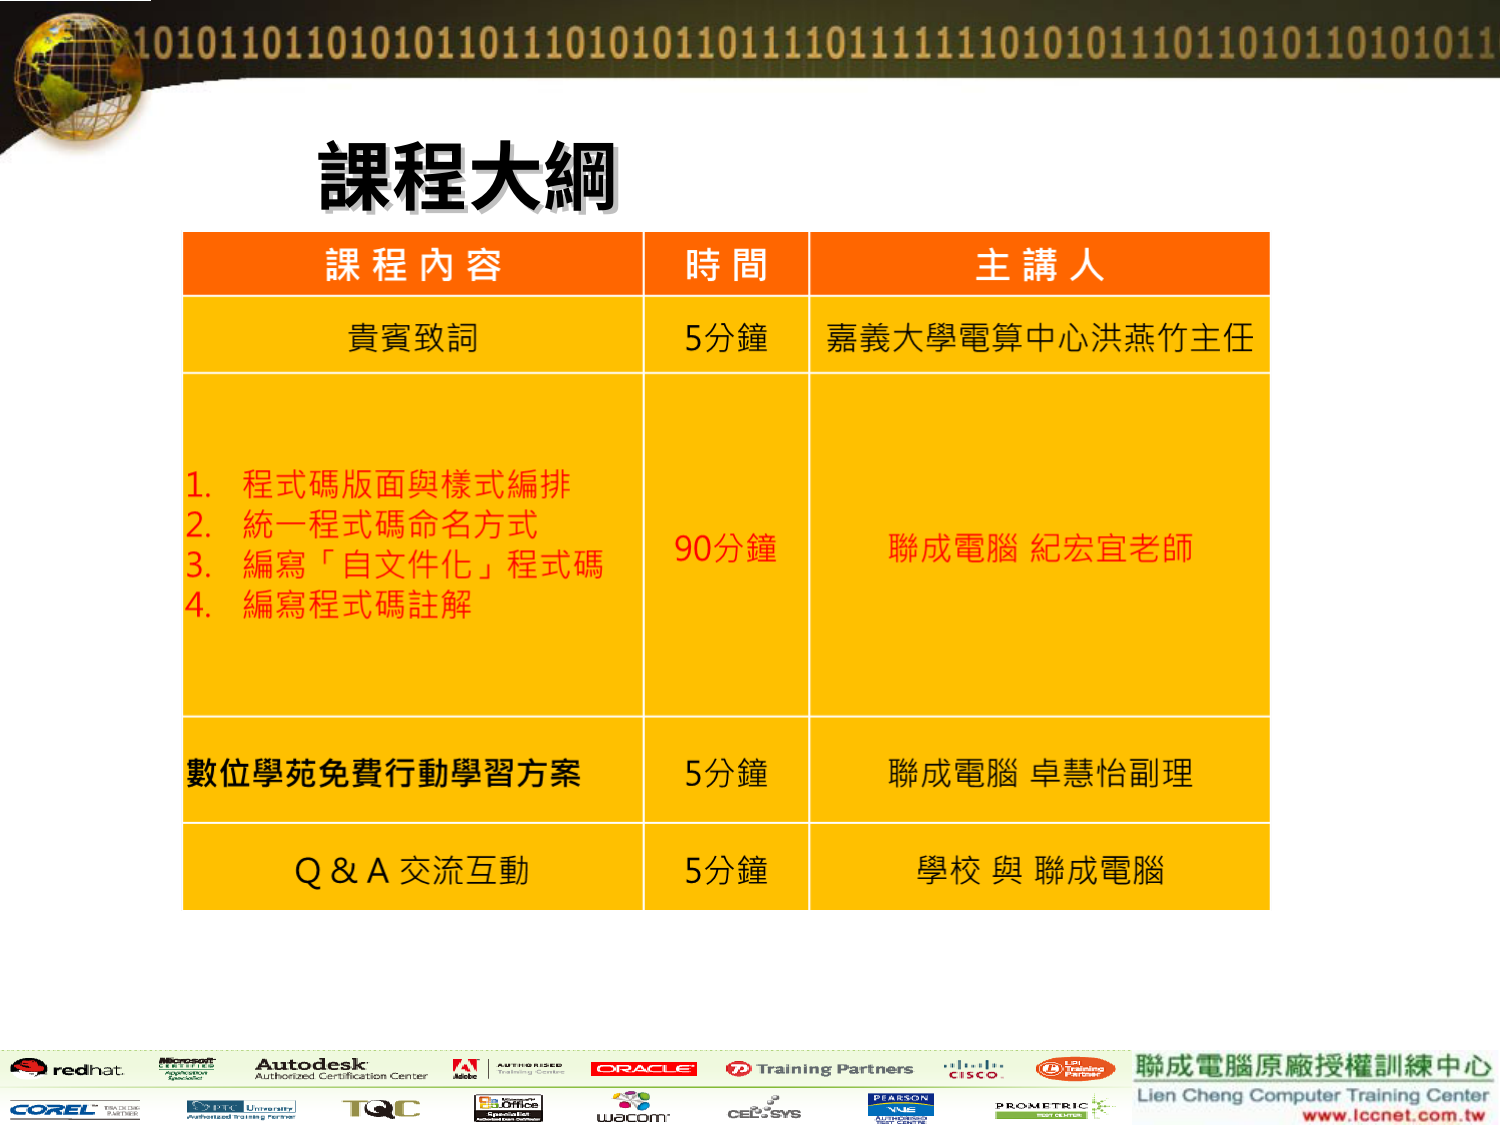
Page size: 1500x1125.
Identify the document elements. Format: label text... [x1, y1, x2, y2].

text_box 課程大綱 [301, 66, 1329, 185]
picture [163, 231, 1276, 912]
